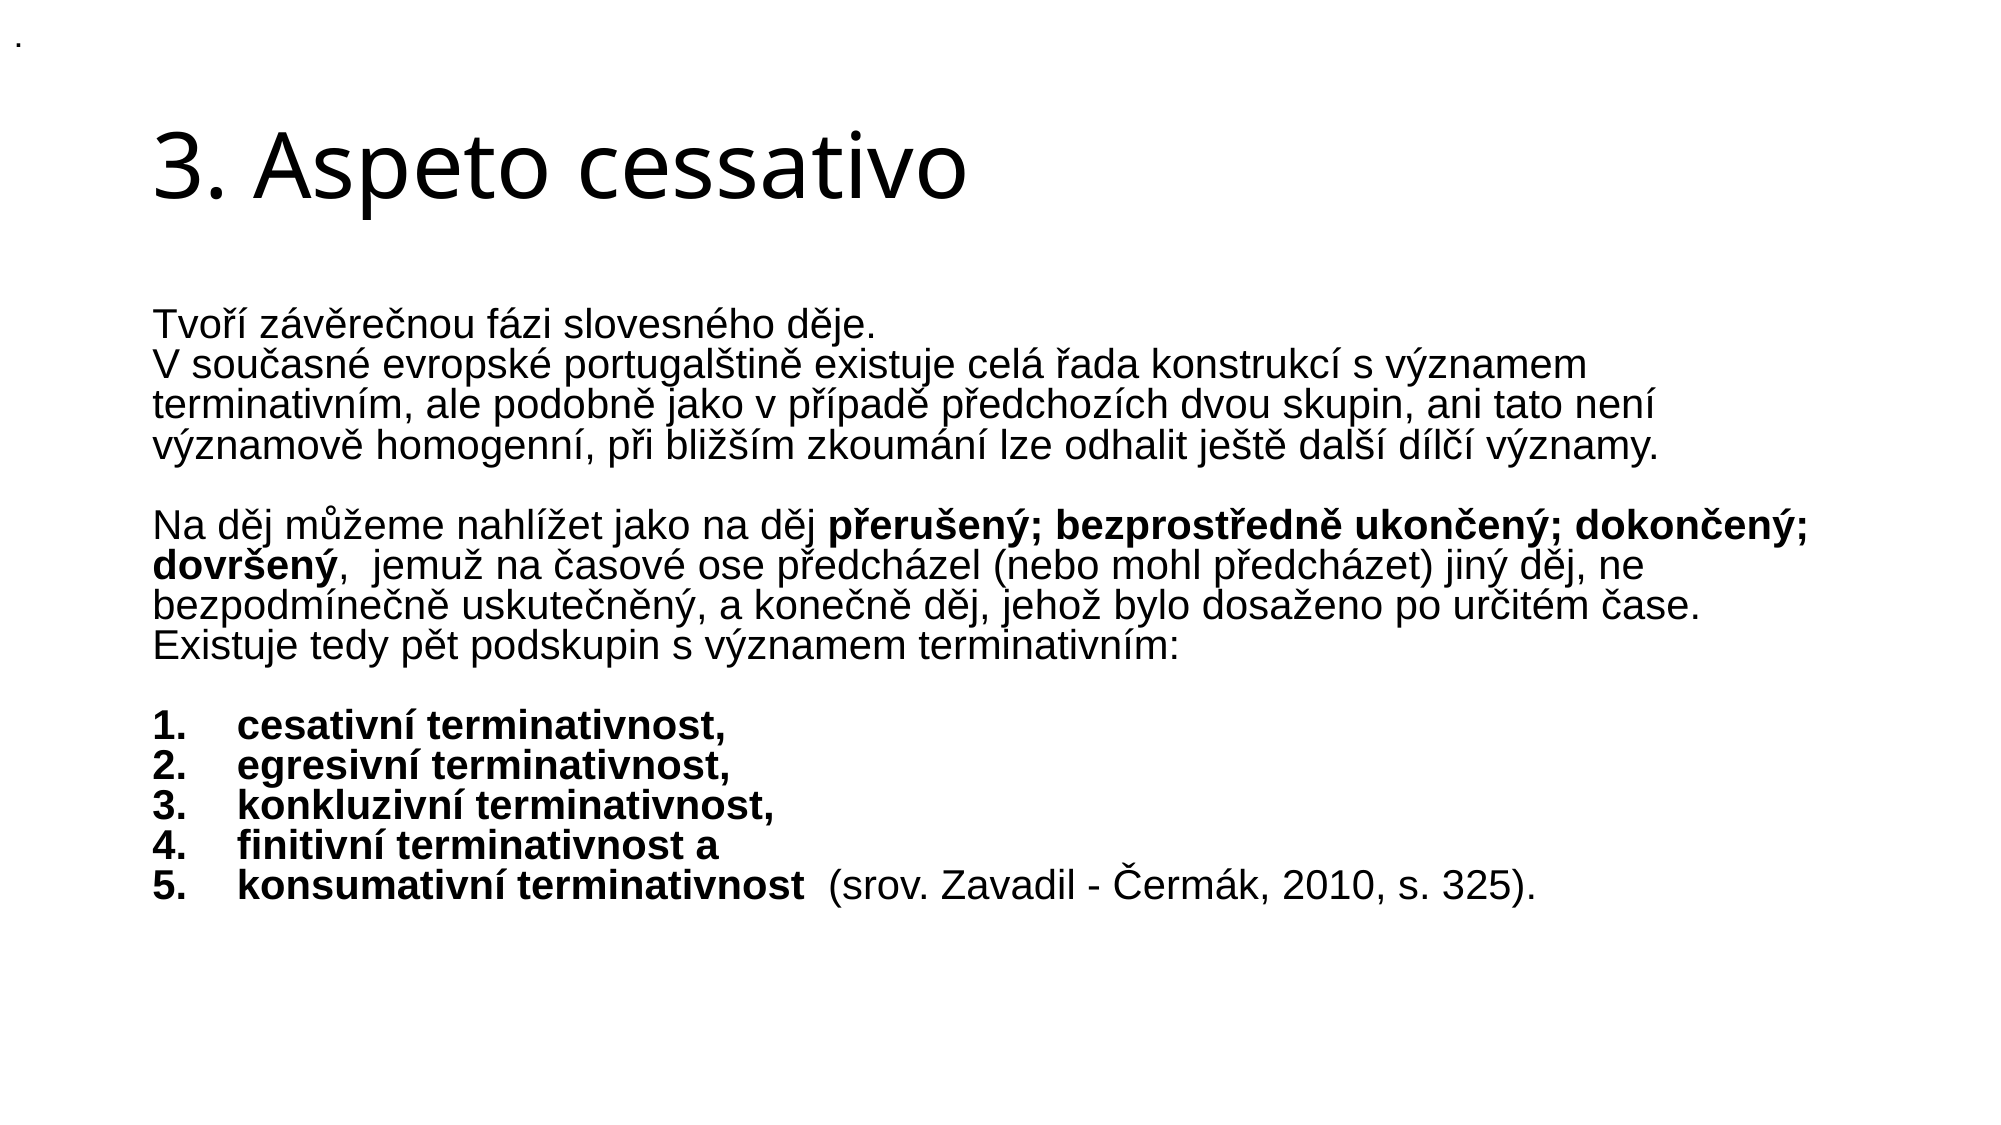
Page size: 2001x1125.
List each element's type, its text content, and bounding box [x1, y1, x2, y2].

title 3. Aspeto cessativo [137, 59, 1863, 278]
list Tvoří závěrečnou fázi slovesného děje. V současné evropské portugalštině existuje celá řada konstrukcí s významem terminativním, ale podobně jako v případě předchozích dvou skupin, ani tato není významově homogenní, při bližším zkoumání lze odhalit ještě další dílčí významy. Na děj můžeme nahlížet jako na děj přerušený; bezprostředně ukončený; dokončený; dovršený, jemuž na časové ose předcházel (nebo mohl předcházet) jiný děj, ne bezpodmínečně uskutečněný, a konečně děj, jehož bylo dosaženo po určitém čase. Existuje tedy pět podskupin s významem terminativním: cesativní terminativnost, egresivní terminativnost, konkluzivní terminativnost, finitivní terminativnost a konsumativní terminativnost (srov. Zavadil - Čermák, 2010, s. 325). [137, 299, 1863, 1014]
text_box . [0, 15, 51, 60]
